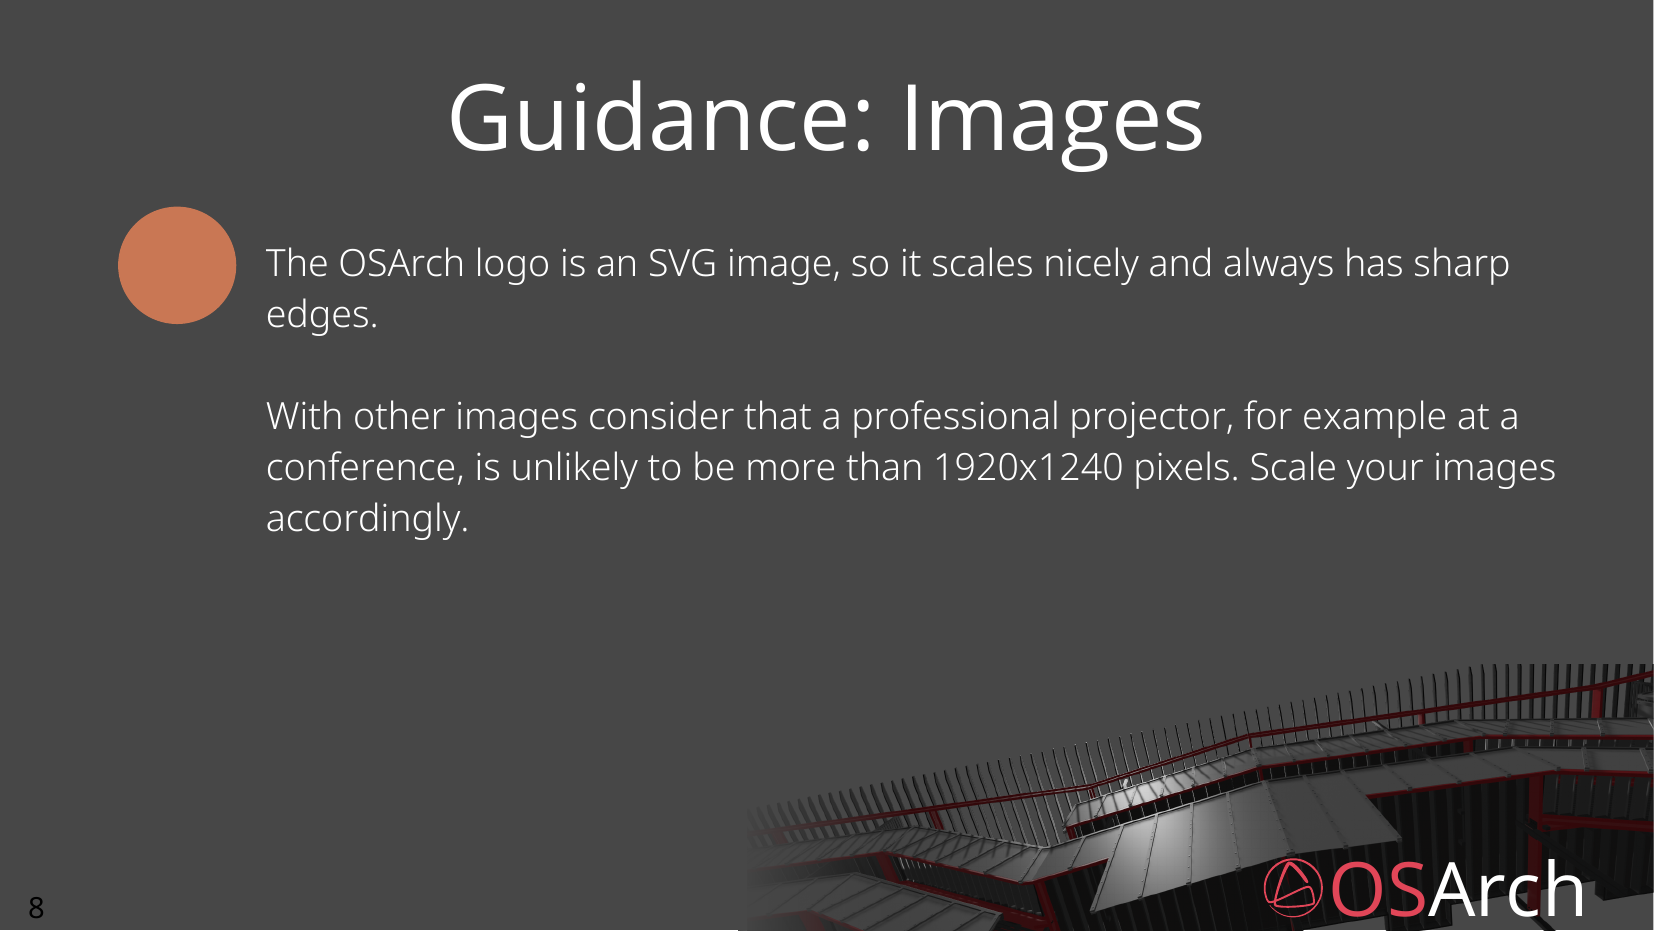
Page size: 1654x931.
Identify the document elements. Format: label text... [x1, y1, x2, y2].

picture [747, 664, 1654, 931]
title Guidance: Images [82, 37, 1571, 193]
text_box [118, 206, 237, 325]
text_box The OSArch logo is an SVG image, so it scales nicely and always has sharp edges. With other images consider that a professional projector, for example at a conference, is unlikely to be more than 1920x1240 pixels. Scale your images accordingly. [265, 236, 1595, 462]
